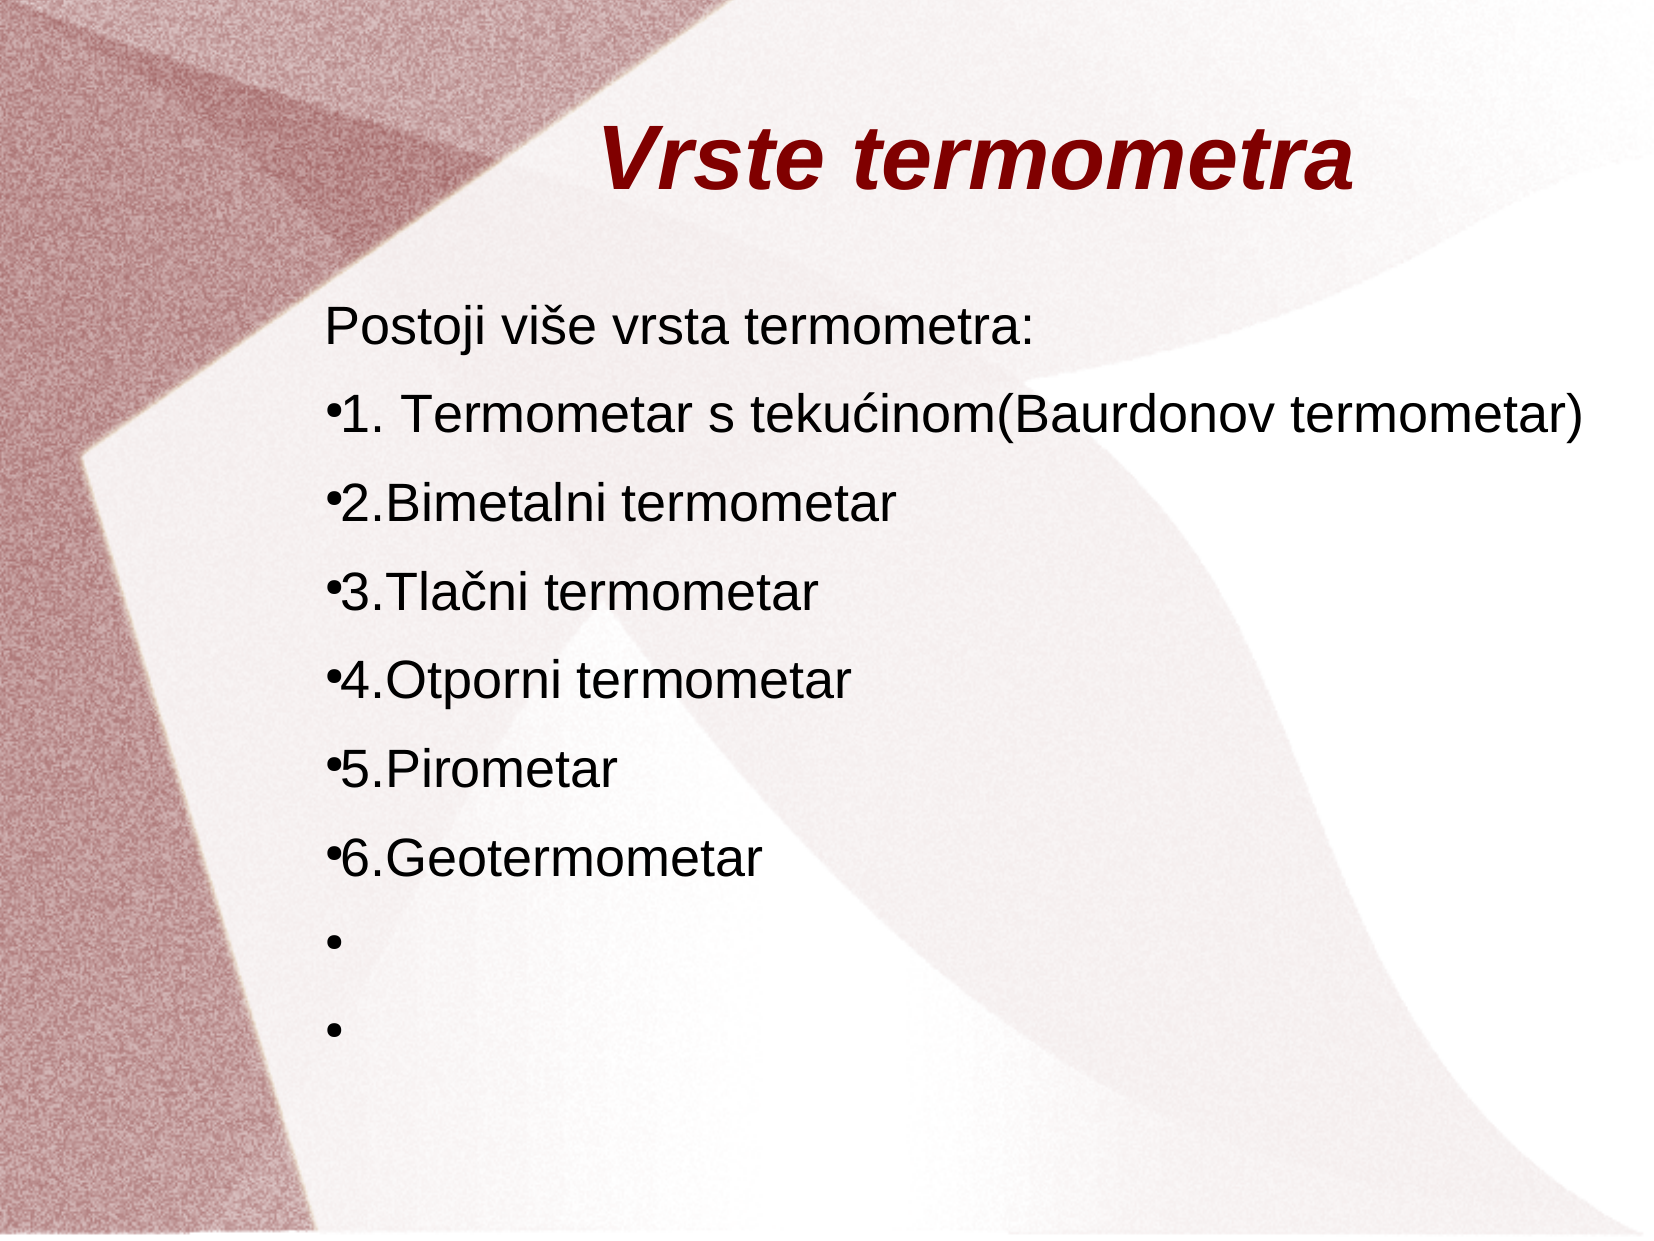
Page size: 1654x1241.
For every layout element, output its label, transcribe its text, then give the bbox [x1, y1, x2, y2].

list Postoji više vrsta termometra: 1. Termometar s tekućinom(Baurdonov termometar) 2.Bimetalni termometar 3.Tlačni termometar 4.Otporni termometar 5.Pirometar 6.Geotermometar [324, 290, 1601, 916]
title Vrste termometra [596, 49, 1607, 257]
